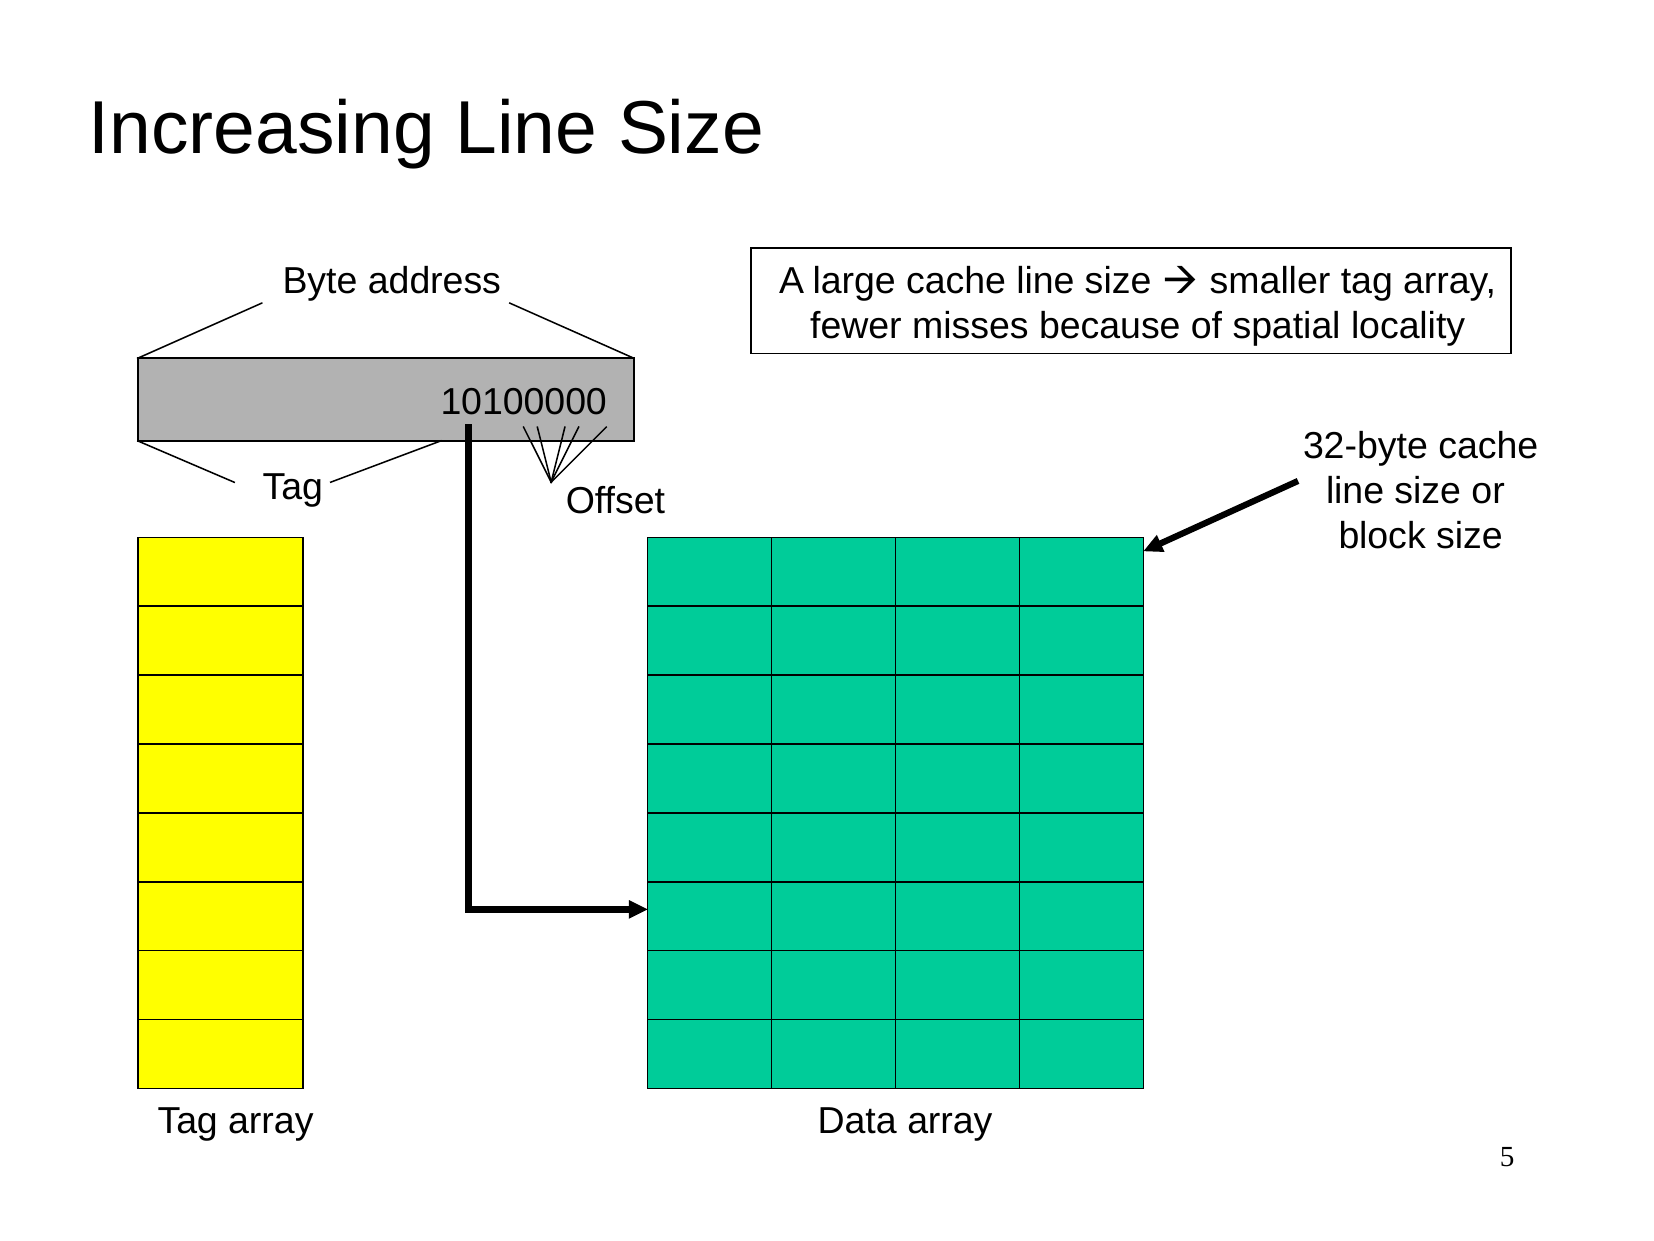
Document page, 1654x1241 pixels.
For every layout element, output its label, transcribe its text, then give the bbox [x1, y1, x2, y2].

text_box A large cache line size  smaller tag array, fewer misses because of spatial locality [751, 247, 1512, 354]
text_box 32-byte cache line size or block size [1275, 413, 1554, 564]
text_box Increasing Line Size [74, 71, 780, 177]
text_box Offset [537, 468, 681, 529]
text_box Tag [234, 454, 338, 516]
text_box Data array [789, 1089, 1008, 1150]
text_box Tag array [129, 1088, 329, 1150]
text_box Byte address [254, 247, 516, 309]
text_box 10100000 [137, 358, 634, 441]
text_box <number> [1184, 1129, 1530, 1213]
text_box [137, 537, 304, 1088]
